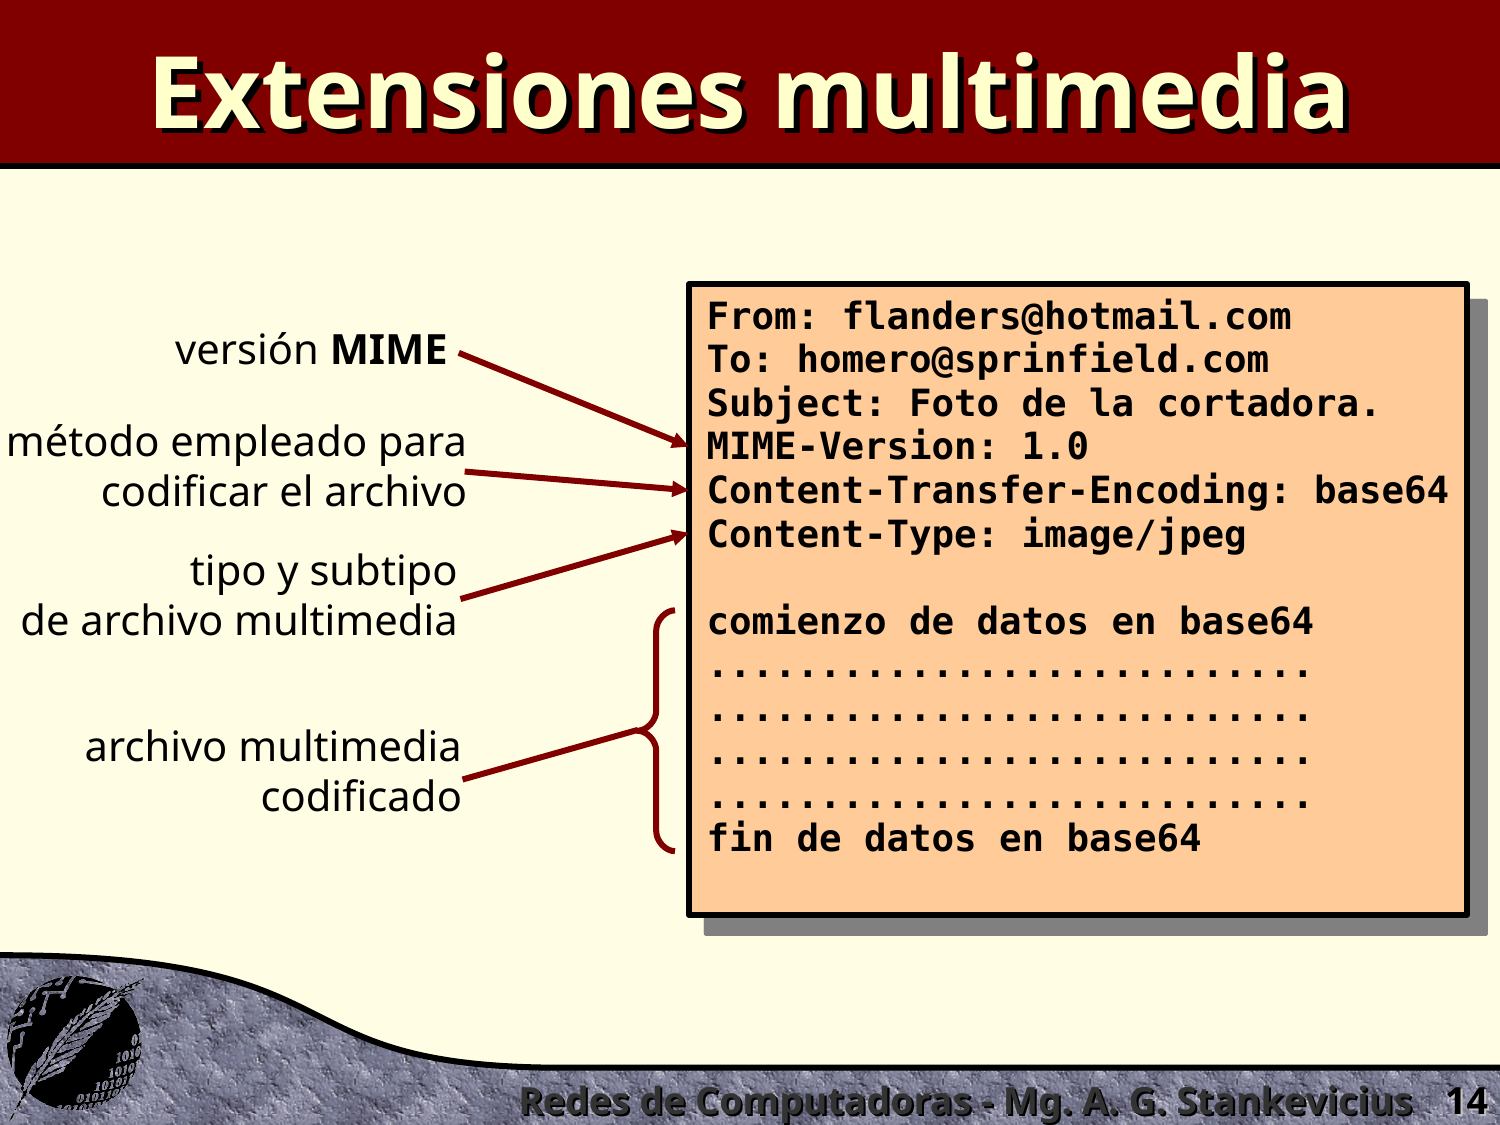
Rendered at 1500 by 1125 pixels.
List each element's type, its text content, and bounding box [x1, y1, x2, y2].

text_box método empleado para codificar el archivo [0, 406, 483, 523]
title Extensiones multimedia [15, 5, 1485, 160]
picture [0, 959, 1500, 1125]
text_box tipo y subtipo de archivo multimedia [5, 536, 473, 652]
text_box versión MIME [160, 315, 463, 381]
picture [790, 1100, 795, 1110]
text_box archivo multimedia codificado [69, 712, 477, 828]
text_box From: flanders@hotmail.com To: homero@sprinfield.com Subject: Foto de la cortadora. MIME-Version: 1.0 Content-Transfer-Encoding: base64 Content-Type: image/jpeg comienzo de datos en base64 ........................... ........................... ........................... ........................... fin de datos en base64 [688, 284, 1468, 915]
picture [1047, 1100, 1054, 1110]
